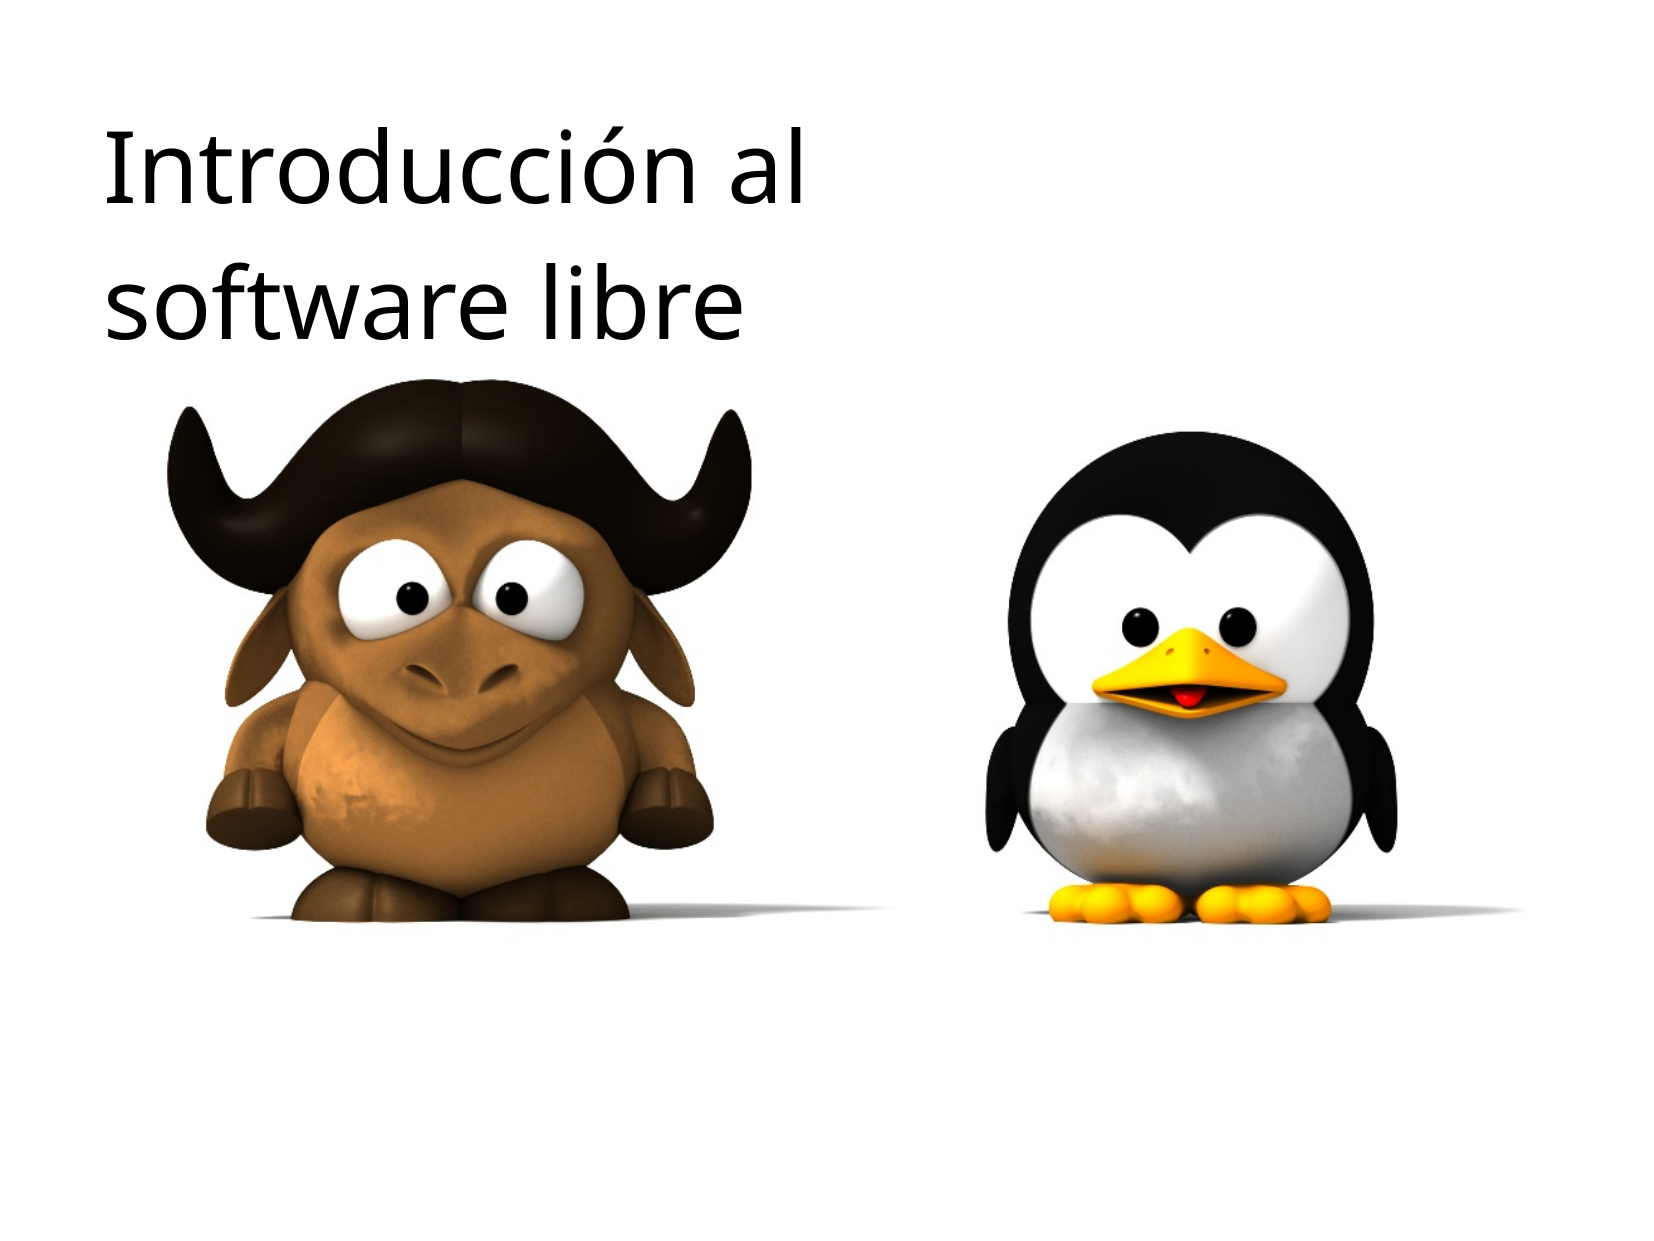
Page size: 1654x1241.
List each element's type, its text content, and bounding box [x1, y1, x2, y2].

picture [112, 344, 1547, 960]
text_box Introducción al software libre [88, 88, 1447, 307]
